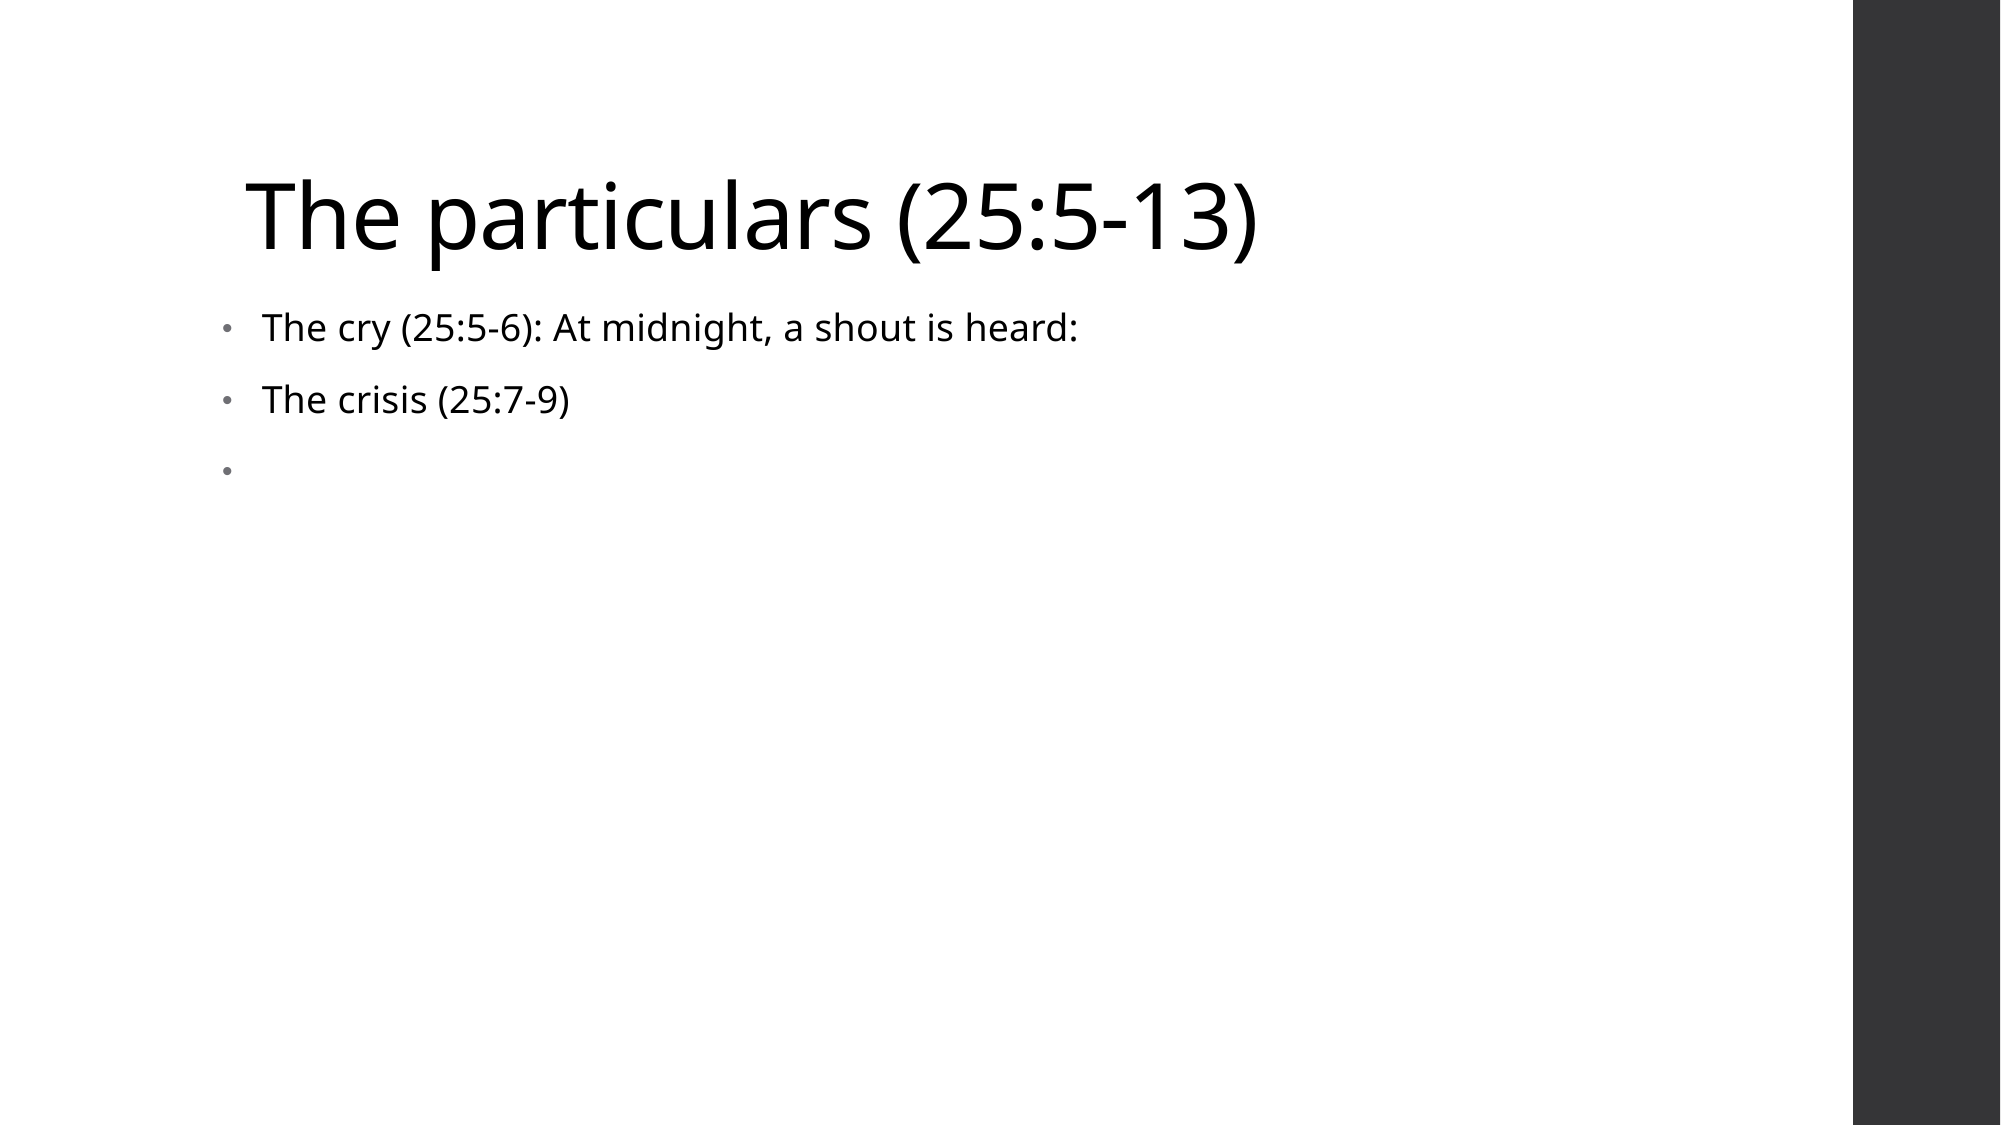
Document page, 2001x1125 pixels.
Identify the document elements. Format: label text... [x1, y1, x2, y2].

title The particulars (25:5-13) [206, 60, 1797, 278]
list The cry (25:5-6): At midnight, a shout is heard: The crisis (25:7-9) [206, 299, 1617, 1014]
